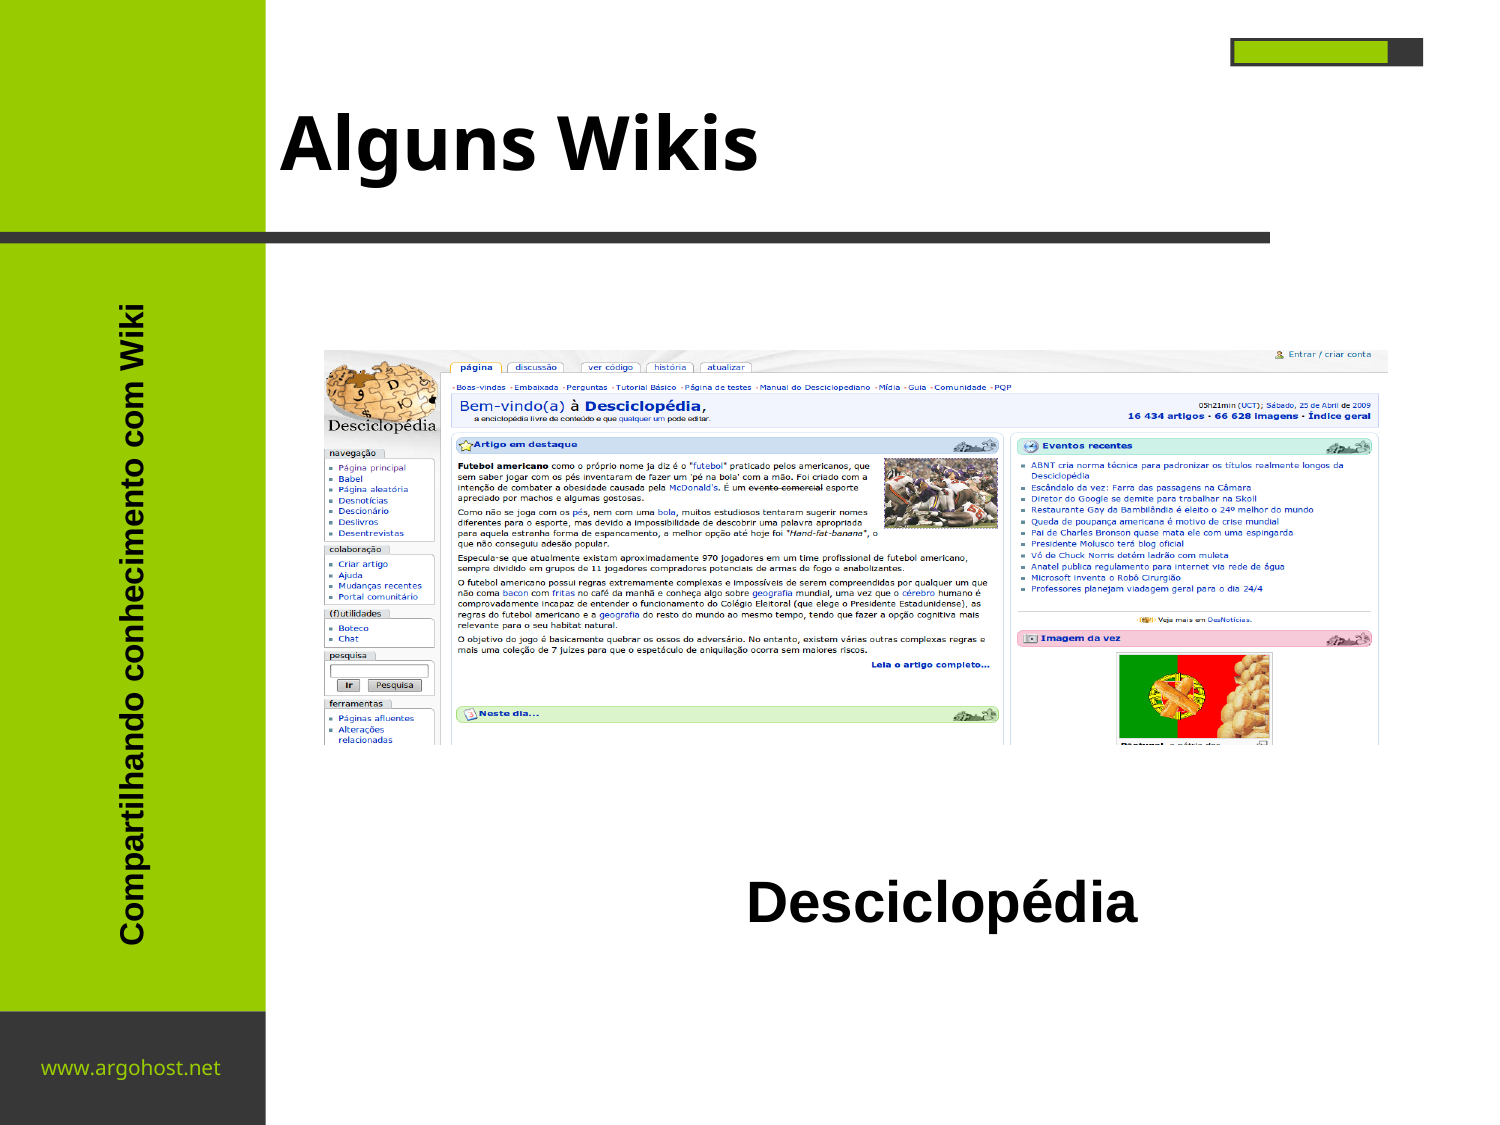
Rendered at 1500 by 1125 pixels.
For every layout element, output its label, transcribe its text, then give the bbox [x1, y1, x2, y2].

picture [324, 350, 1388, 745]
text_box Alguns Wikis [265, 88, 1471, 194]
text_box [1230, 38, 1424, 67]
text_box www.argohost.net [26, 1046, 236, 1088]
text_box [0, 0, 1270, 1125]
text_box Desciclopédia [731, 856, 1154, 942]
text_box Compartilhando conhecimento com Wiki [100, 279, 160, 971]
